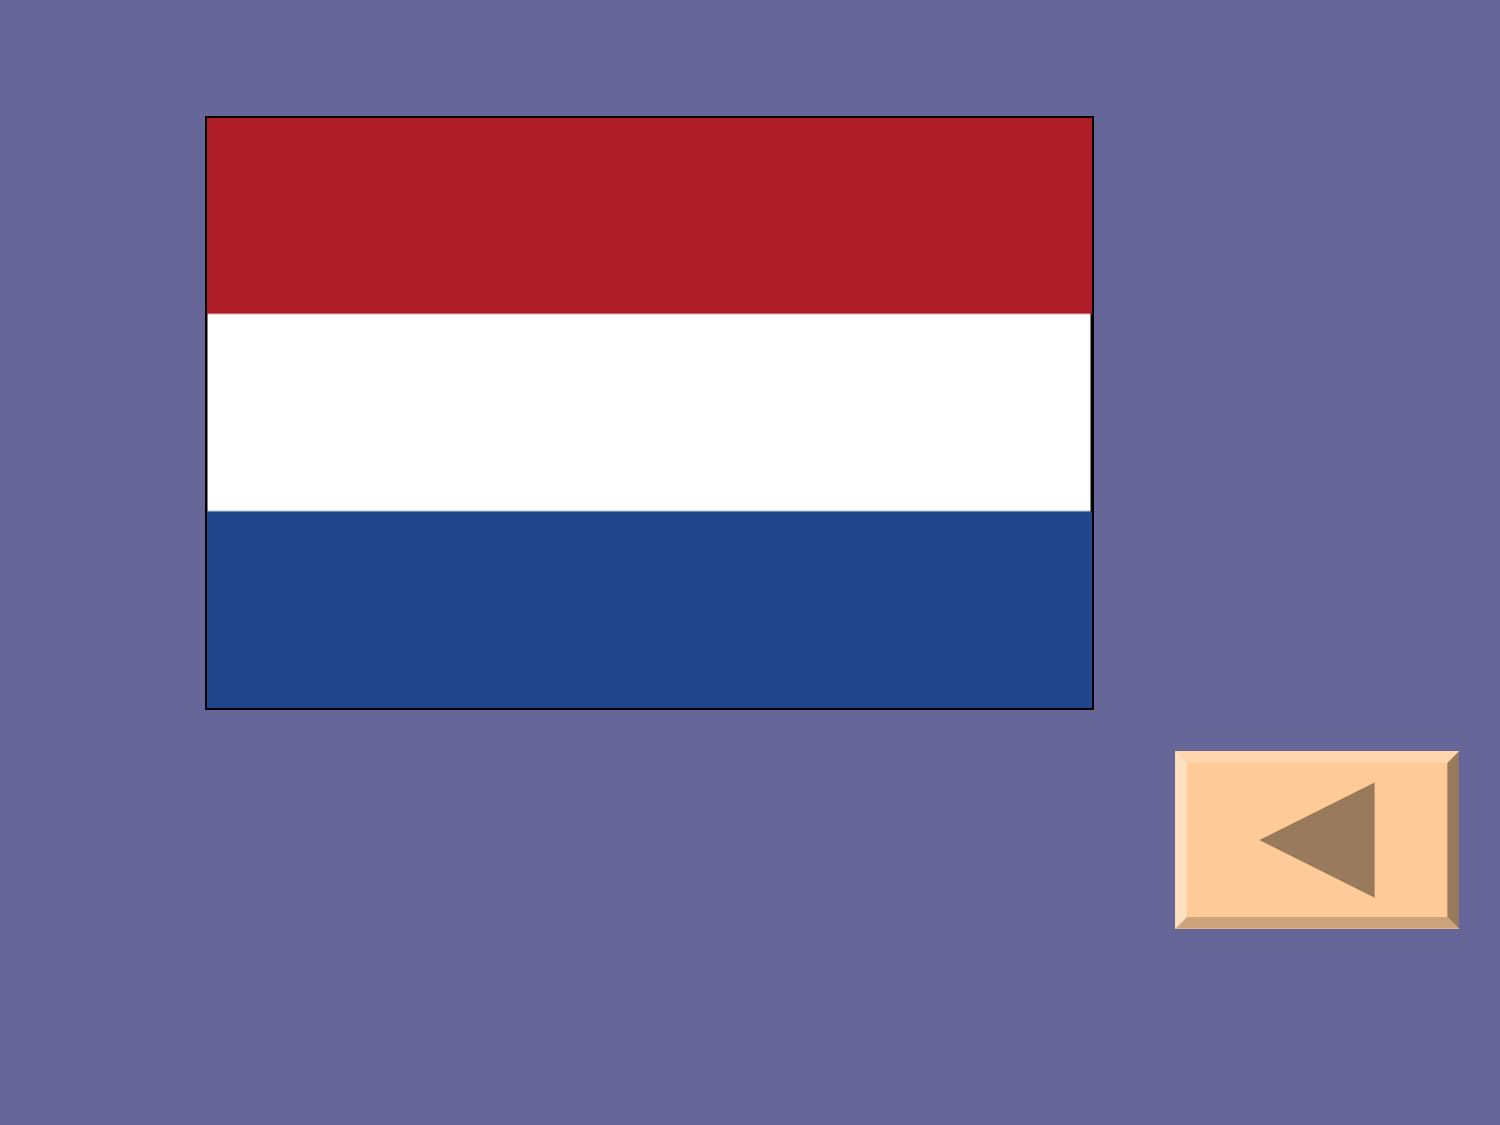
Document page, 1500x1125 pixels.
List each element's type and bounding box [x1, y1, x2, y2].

picture [206, 117, 1093, 709]
text_box [1176, 751, 1459, 929]
